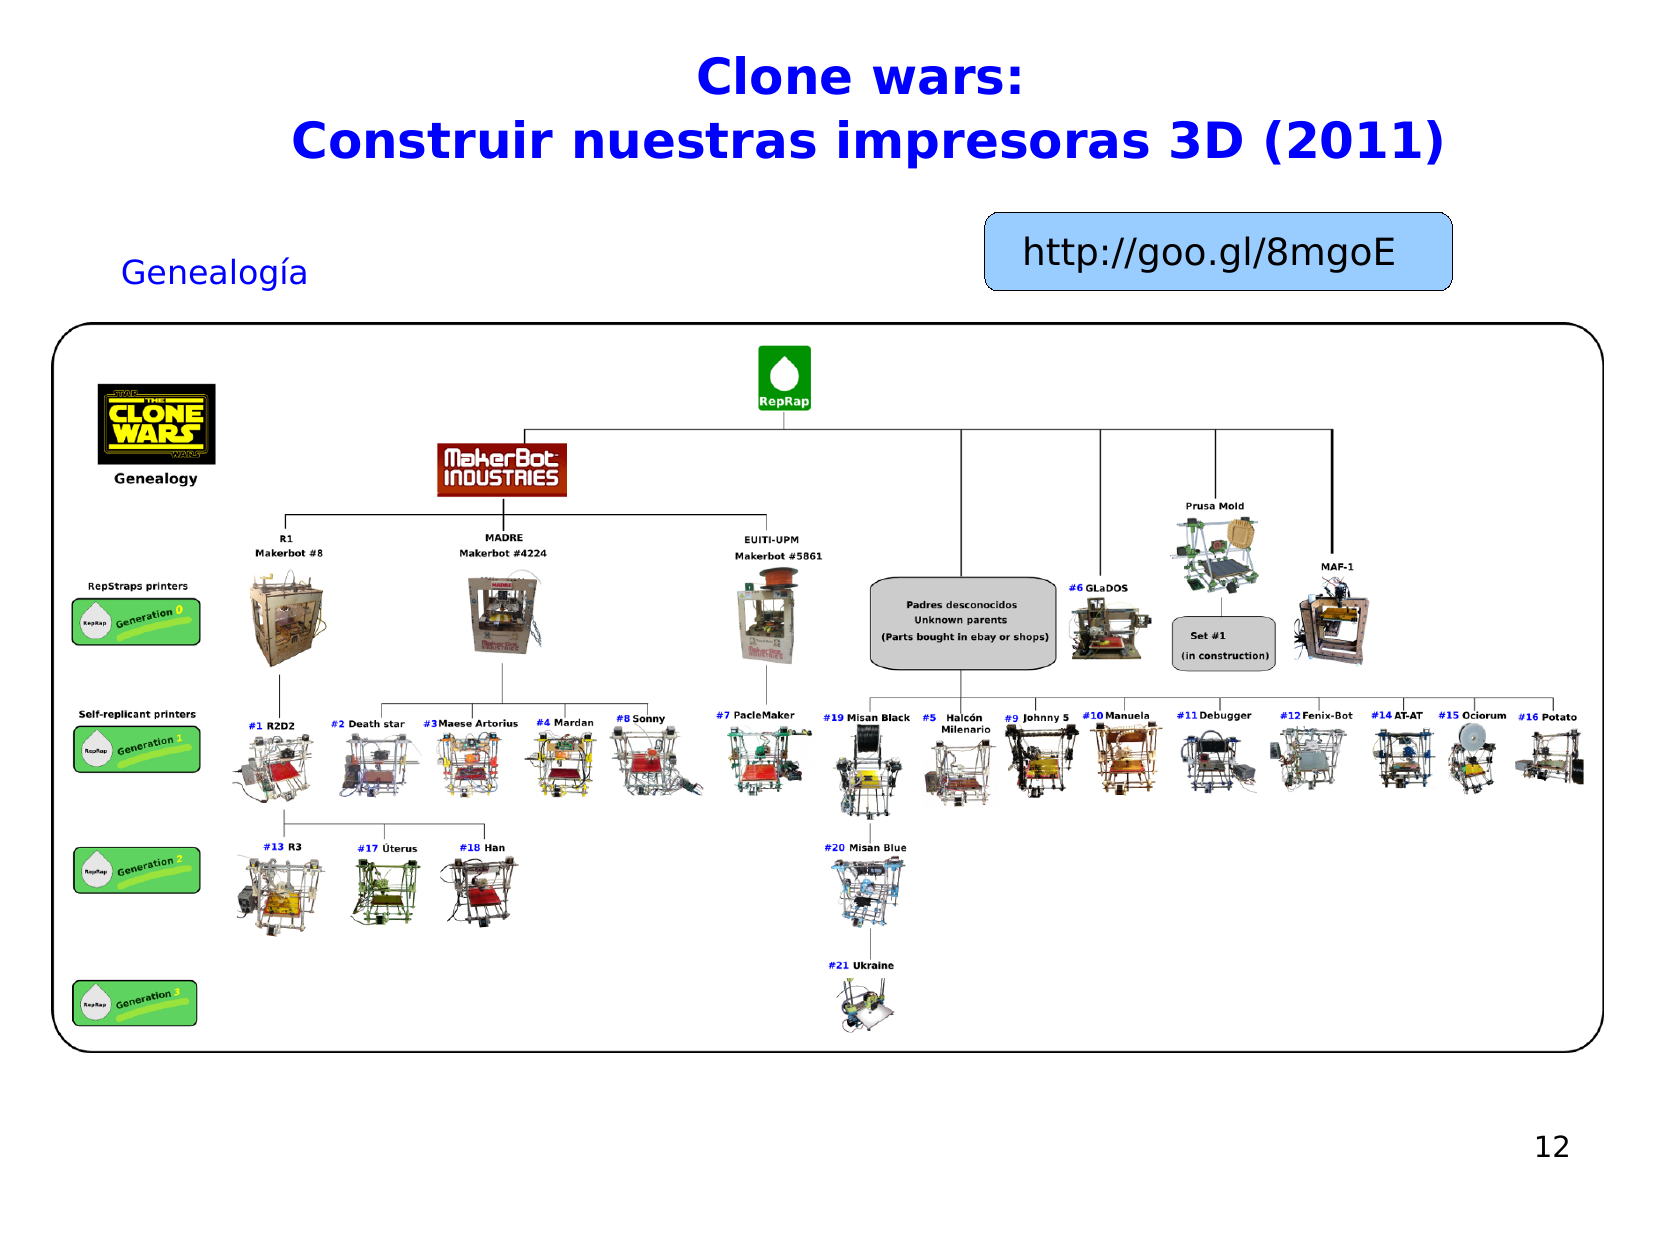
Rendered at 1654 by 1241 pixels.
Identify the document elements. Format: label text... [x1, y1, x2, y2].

text_box Genealogía [106, 246, 450, 306]
text_box Clone wars: Construir nuestras impresoras 3D (2011) [276, 40, 1463, 178]
text_box http://goo.gl/8mgoE [1007, 223, 1425, 282]
text_box [984, 212, 1453, 291]
picture [51, 322, 1604, 1053]
